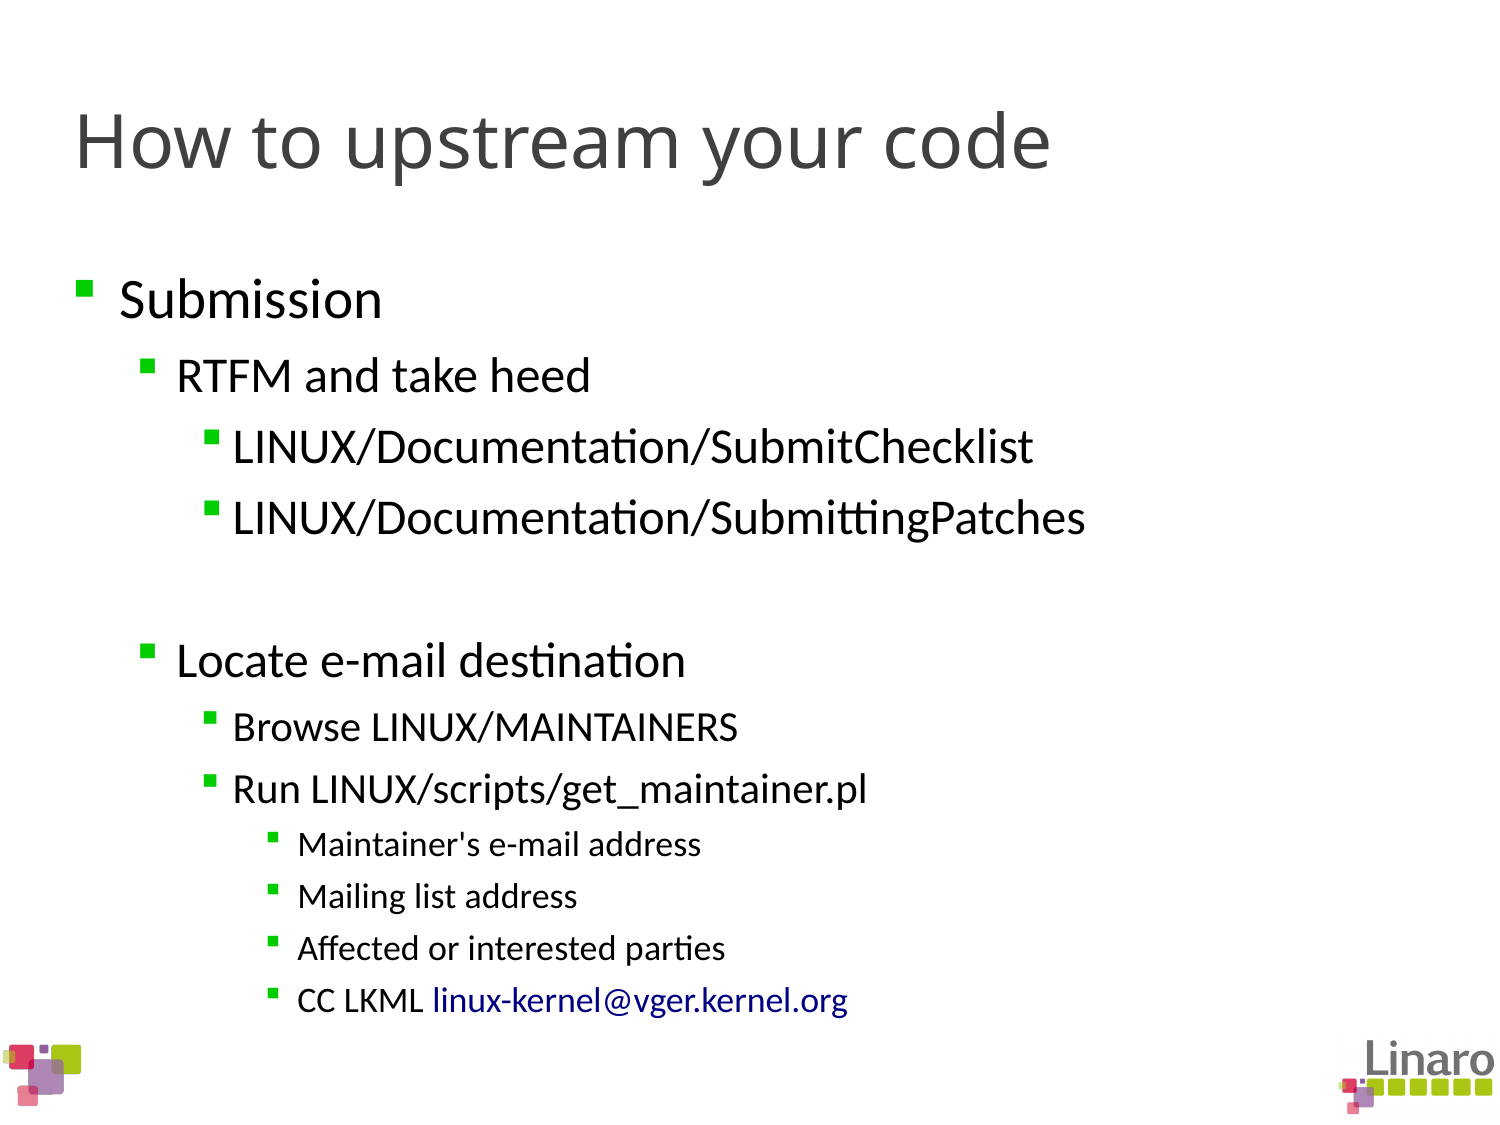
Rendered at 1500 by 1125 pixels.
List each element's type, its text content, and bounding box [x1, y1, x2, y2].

title How to upstream your code [59, 40, 1410, 237]
picture [0, 1041, 84, 1125]
list Submission RTFM and take heed LINUX/Documentation/SubmitChecklist LINUX/Documentation/SubmittingPatches Locate e-mail destination Browse LINUX/MAINTAINERS Run LINUX/scripts/get_maintainer.pl Maintainer's e-mail address Mailing list address Affected or interested parties CC LKML linux-kernel@vger.kernel.org [56, 254, 1426, 1034]
picture [1331, 1035, 1500, 1119]
